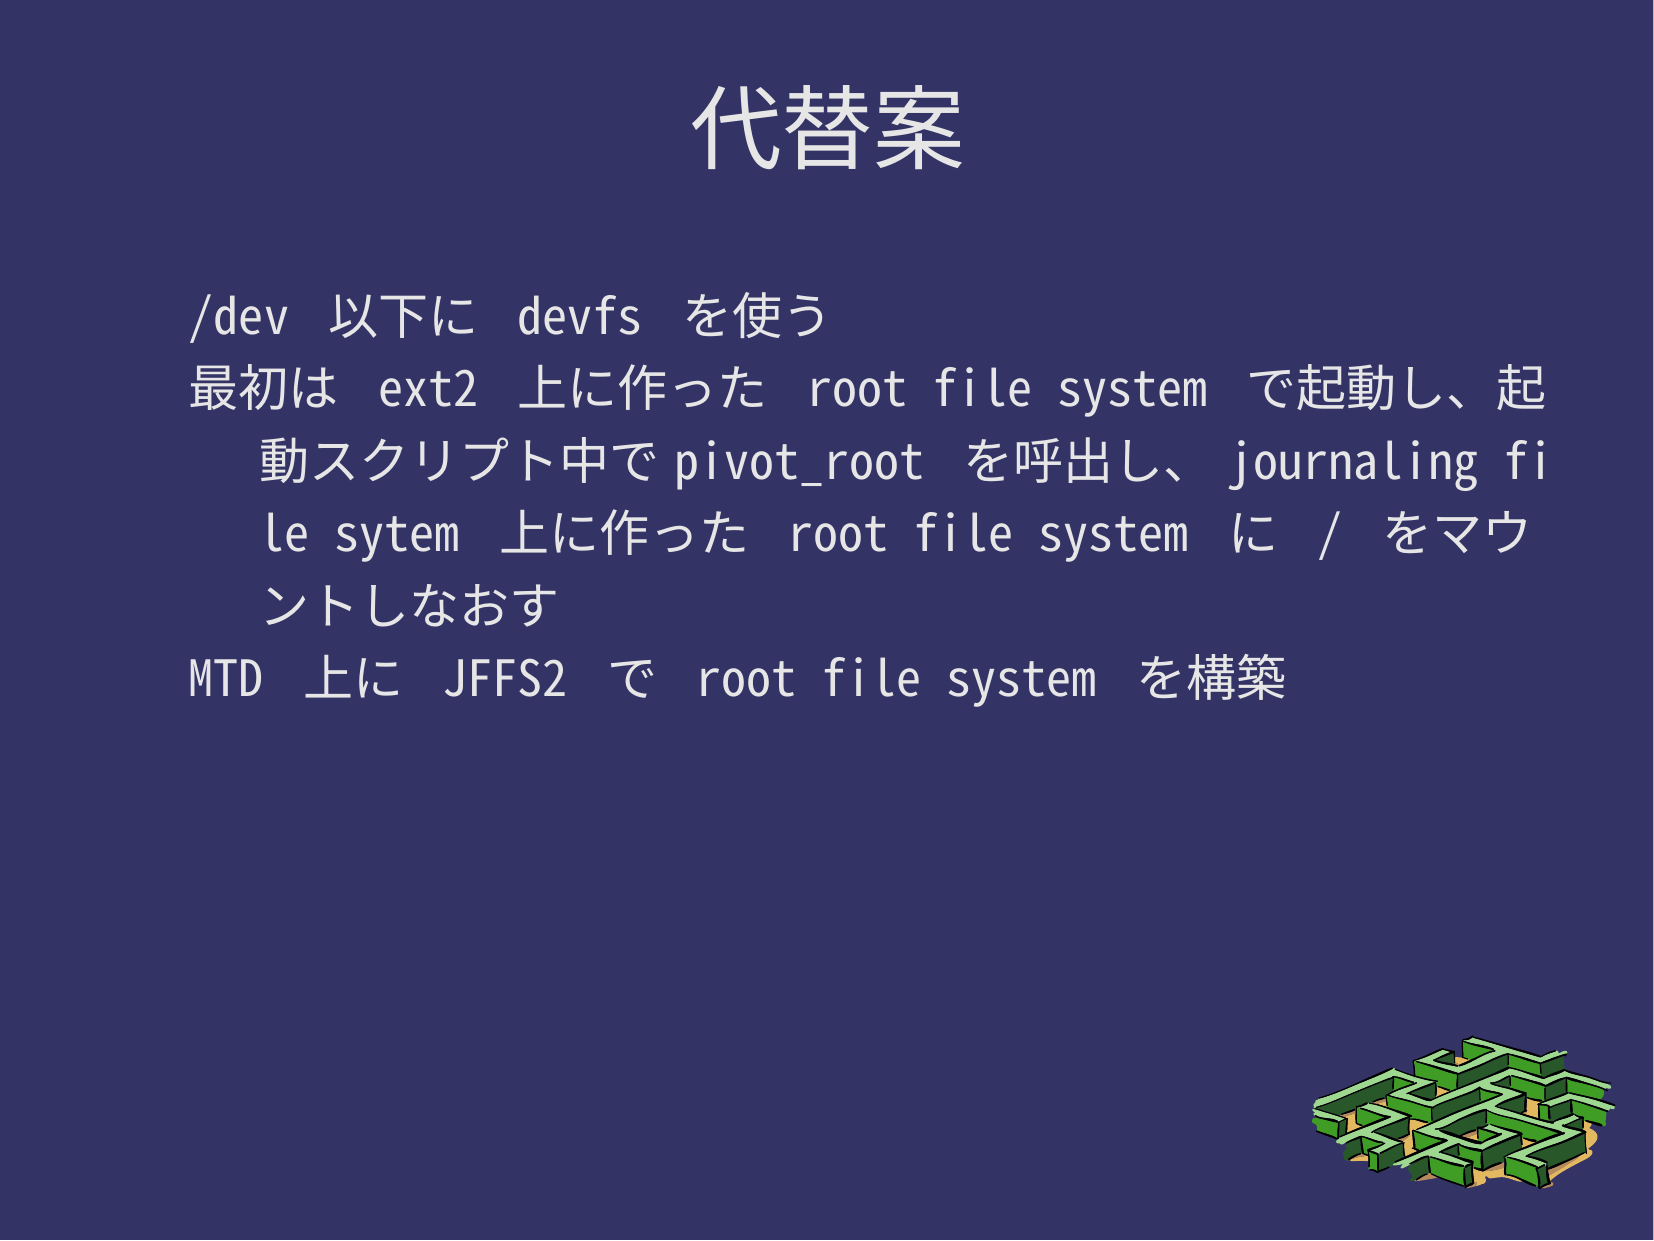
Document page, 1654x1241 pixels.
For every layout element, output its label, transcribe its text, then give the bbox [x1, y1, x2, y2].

list /dev 以下に devfs を使う 最初は ext2 上に作った root file system で起動し、起動スクリプト中でpivot_root を呼出し、journaling file sytem 上に作った root file system に / をマウントしなおす MTD 上に JFFS2 で root file system を構築 [177, 276, 1568, 739]
title 代替案 [121, 19, 1534, 227]
